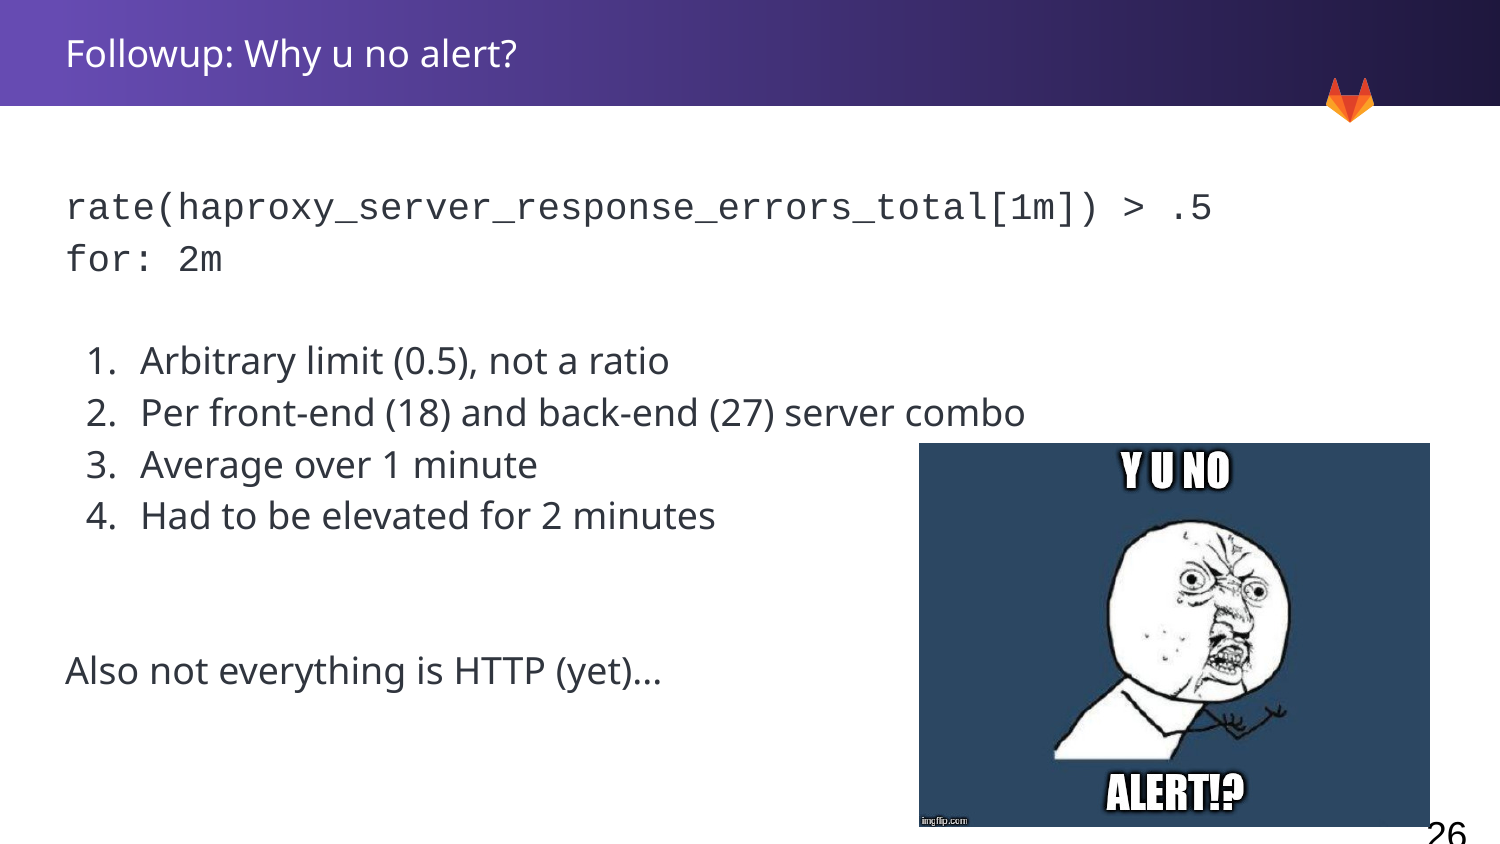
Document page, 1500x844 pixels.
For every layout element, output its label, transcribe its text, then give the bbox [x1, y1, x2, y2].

picture [919, 443, 1430, 827]
title Followup: Why u no alert? [50, 27, 1298, 77]
picture [1326, 78, 1374, 123]
list rate(haproxy_server_response_errors_total[1m]) > .5 for: 2m Arbitrary limit (0.5), not a ratio Per front-end (18) and back-end (27) server combo Average over 1 minute Had to be elevated for 2 minutes Also not everything is HTTP (yet)... [50, 160, 1374, 792]
